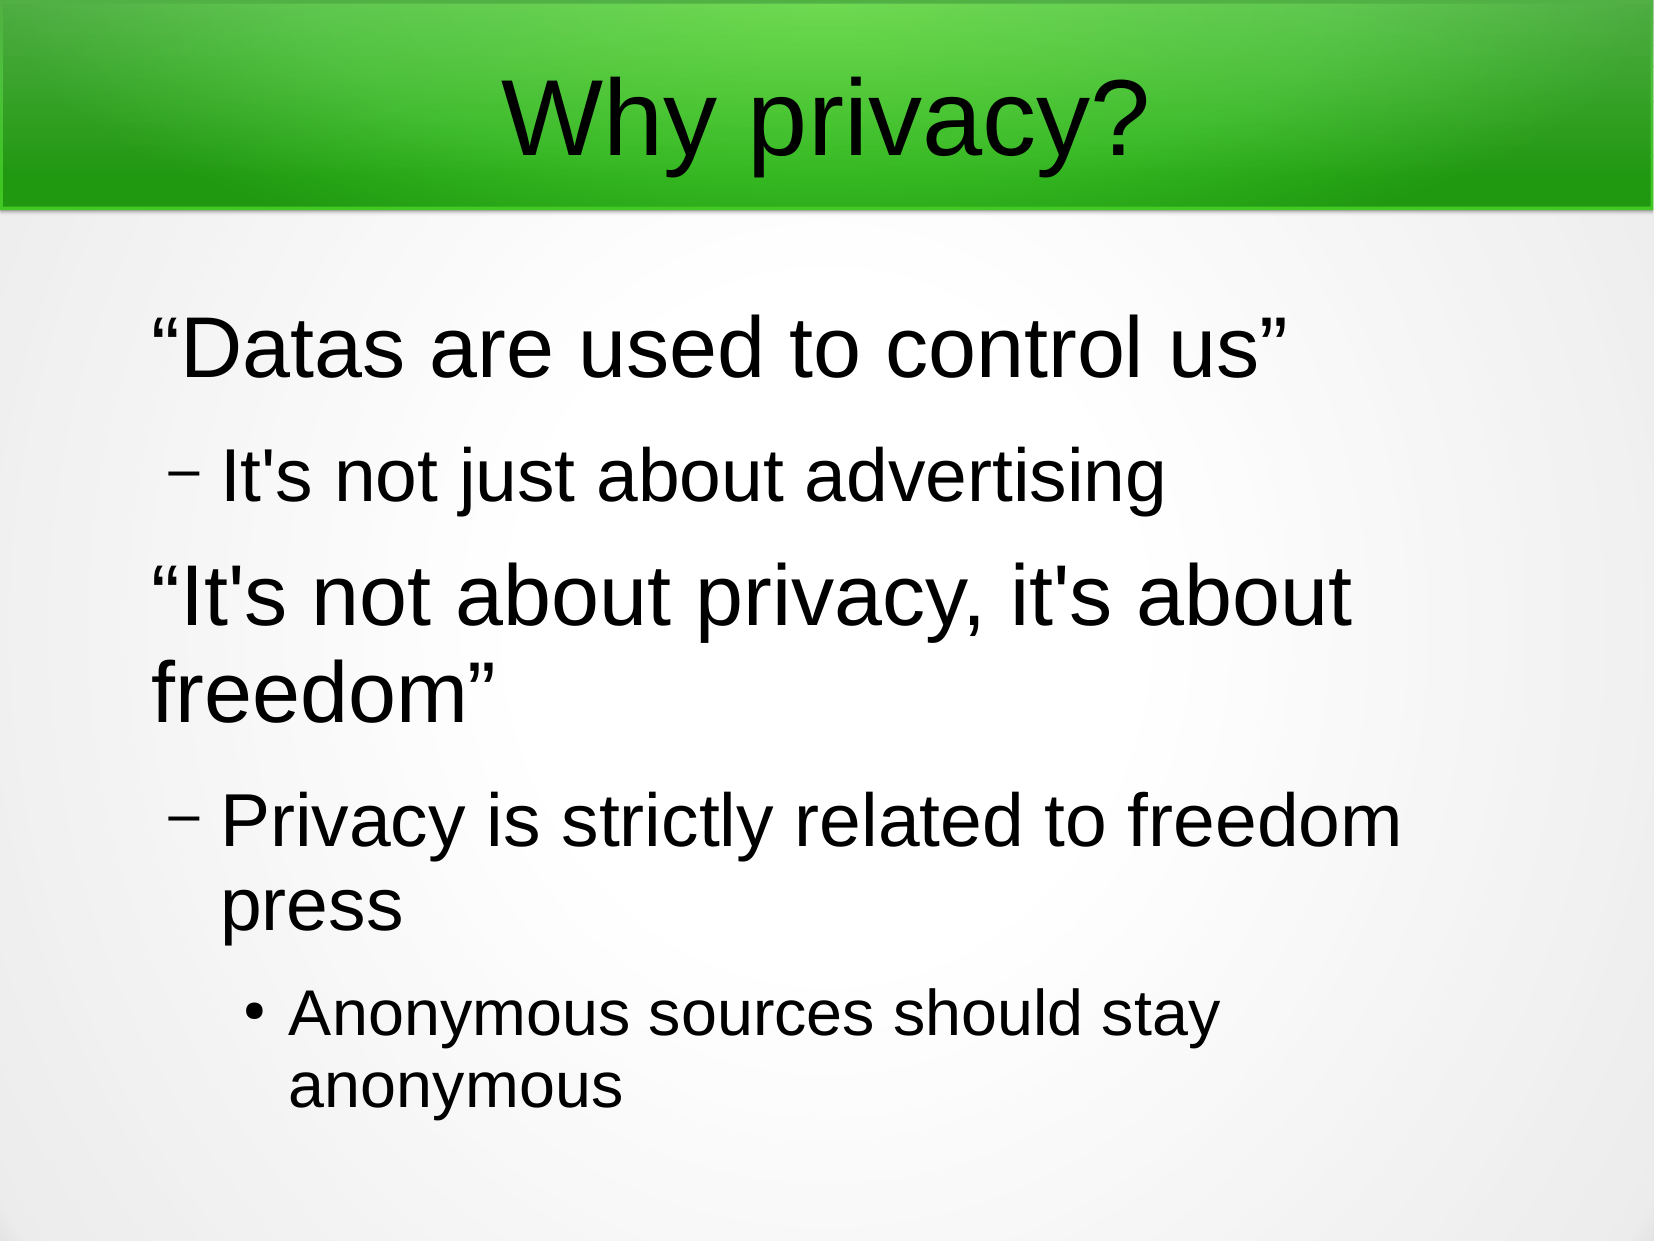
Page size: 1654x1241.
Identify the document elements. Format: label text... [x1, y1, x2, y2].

list “Datas are used to control us” It's not just about advertising “It's not about privacy, it's about freedom” Privacy is strictly related to freedom press Anonymous sources should stay anonymous [82, 299, 1571, 1126]
title Why privacy? [82, 47, 1571, 189]
